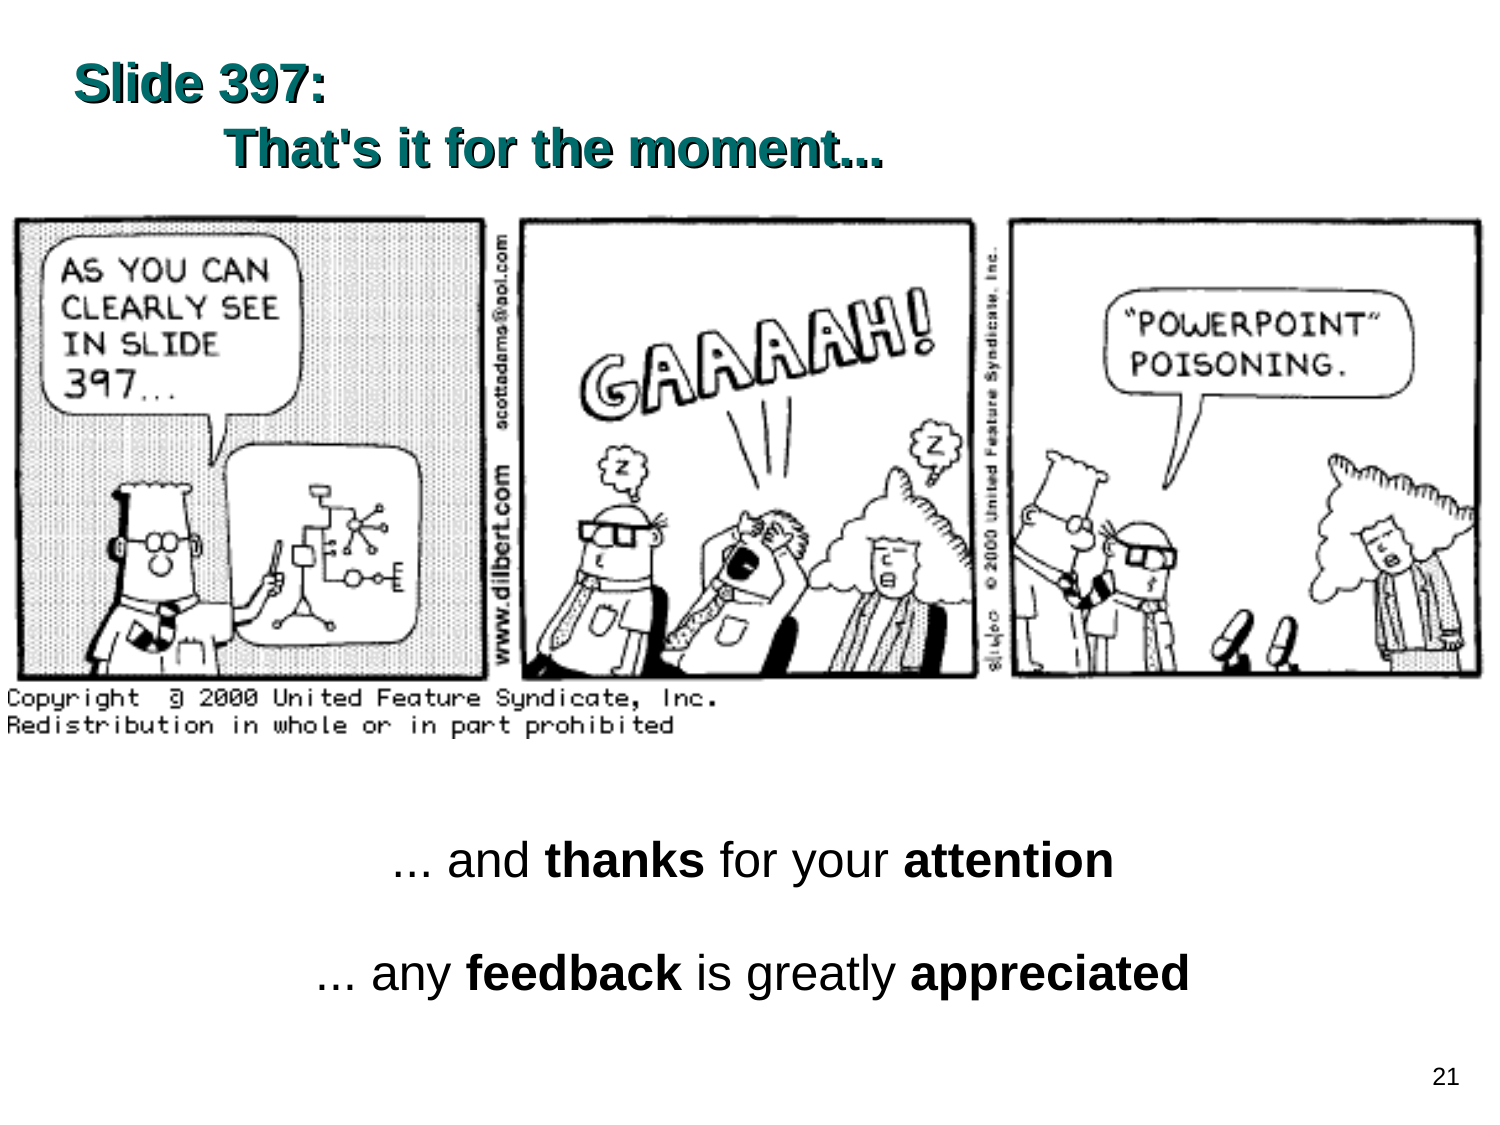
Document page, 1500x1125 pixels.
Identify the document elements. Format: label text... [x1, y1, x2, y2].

picture [8, 206, 1492, 739]
title Slide 397: That's it for the moment... [59, 9, 1447, 206]
text_box ... and thanks for your attention ... any feedback is greatly appreciated [59, 739, 1447, 1120]
